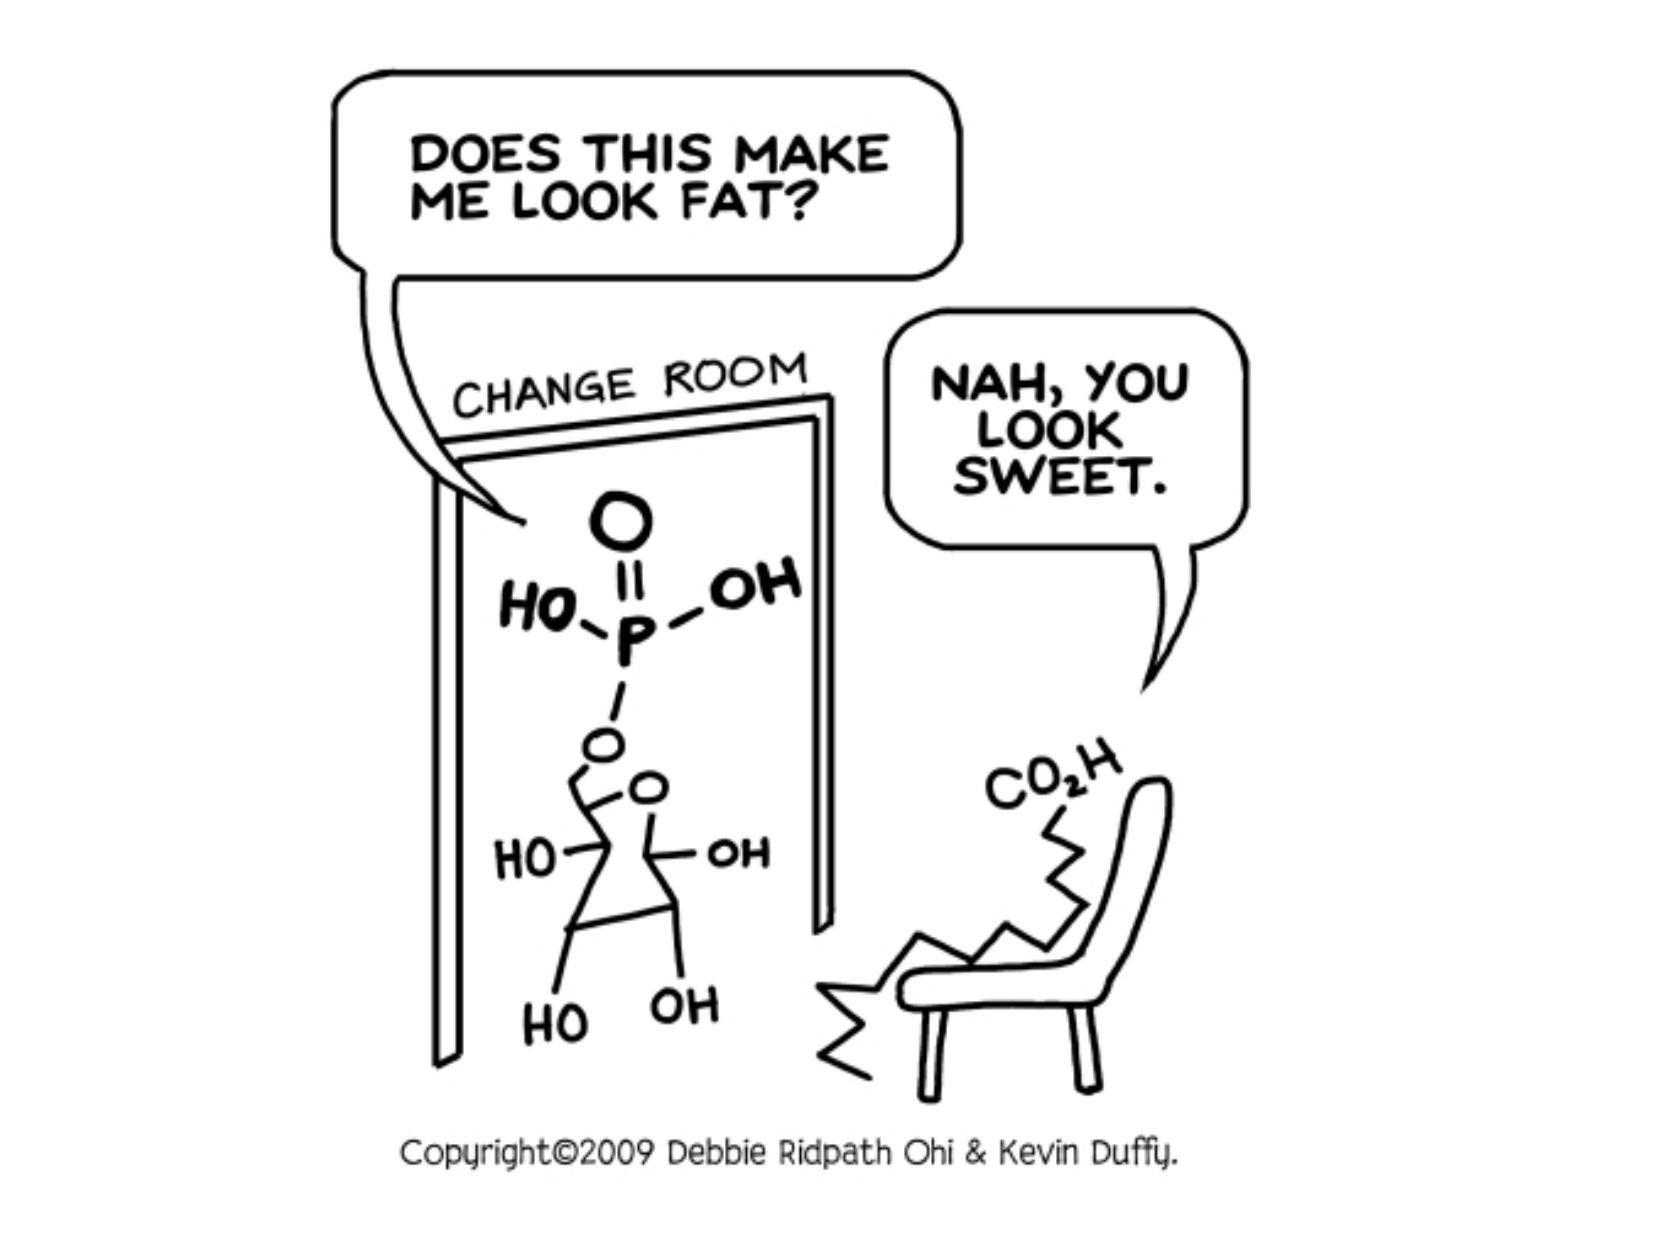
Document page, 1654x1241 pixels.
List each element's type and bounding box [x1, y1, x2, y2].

picture [307, 21, 1288, 1217]
